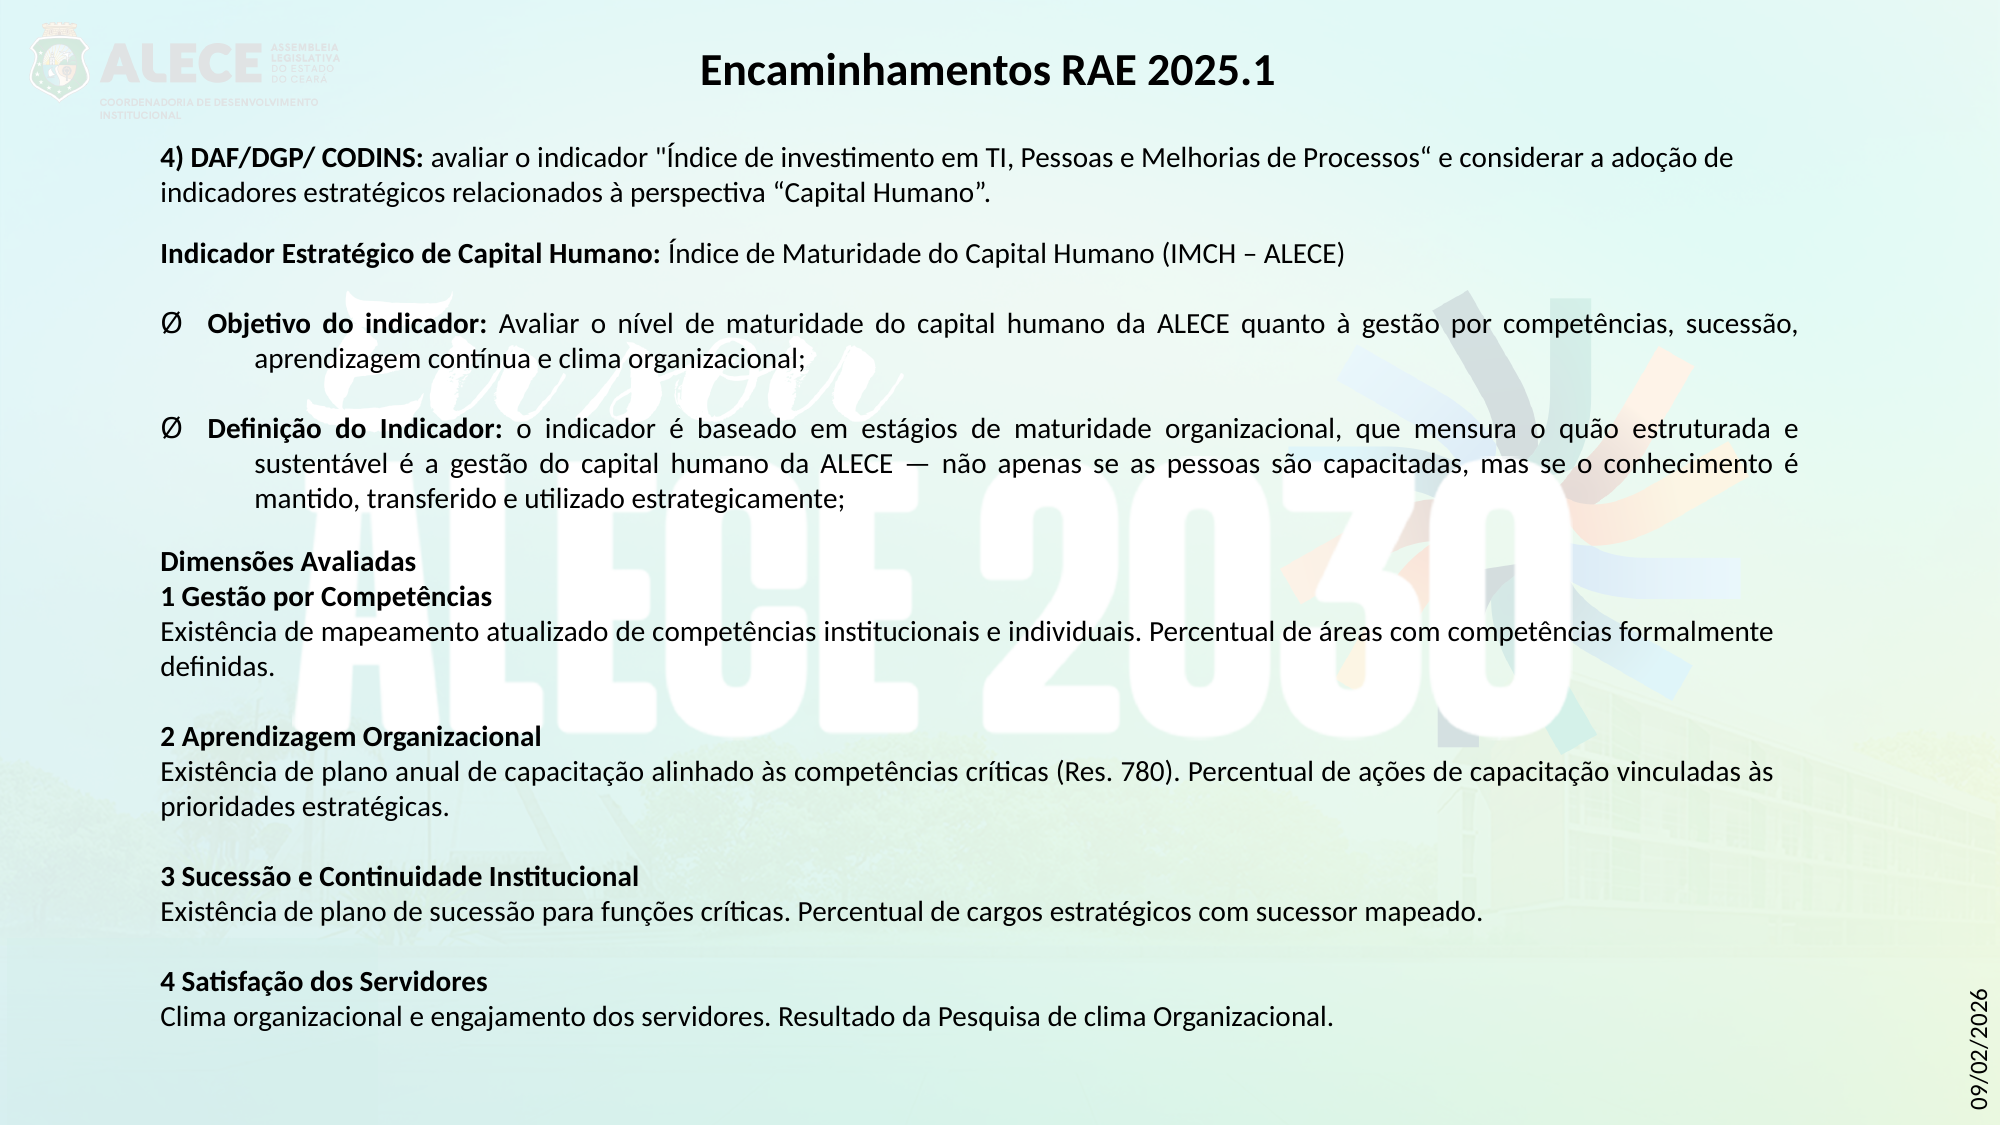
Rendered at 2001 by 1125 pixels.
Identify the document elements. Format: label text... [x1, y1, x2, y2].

text_box 09/02/2026 [1954, 972, 2000, 1125]
text_box 4) DAF/DGP/ CODINS: avaliar o indicador "Índice de investimento em TI, Pessoas e Melhorias de Processos“ e considerar a adoção de indicadores estratégicos relacionados à perspectiva “Capital Humano”. [145, 131, 1820, 218]
text_box Dimensões Avaliadas 1 Gestão por Competências Existência de mapeamento atualizado de competências institucionais e individuais. Percentual de áreas com competências formalmente definidas. 2 Aprendizagem Organizacional Existência de plano anual de capacitação alinhado às competências críticas (Res. 780). Percentual de ações de capacitação vinculadas às prioridades estratégicas. 3 Sucessão e Continuidade Institucional Existência de plano de sucessão para funções críticas. Percentual de cargos estratégicos com sucessor mapeado. 4 Satisfação dos Servidores Clima organizacional e engajamento dos servidores. Resultado da Pesquisa de clima Organizacional. [145, 535, 1814, 1046]
text_box Encaminhamentos RAE 2025.1 [671, 37, 1305, 104]
text_box Indicador Estratégico de Capital Humano: Índice de Maturidade do Capital Humano (IMCH – ALECE) Objetivo do indicador: Avaliar o nível de maturidade do capital humano da ALECE quanto à gestão por competências, sucessão, aprendizagem contínua e clima organizacional; Definição do Indicador: o indicador é baseado em estágios de maturidade organizacional, que mensura o quão estruturada e sustentável é a gestão do capital humano da ALECE — não apenas se as pessoas são capacitadas, mas se o conhecimento é mantido, transferido e utilizado estrategicamente; [145, 227, 1815, 526]
